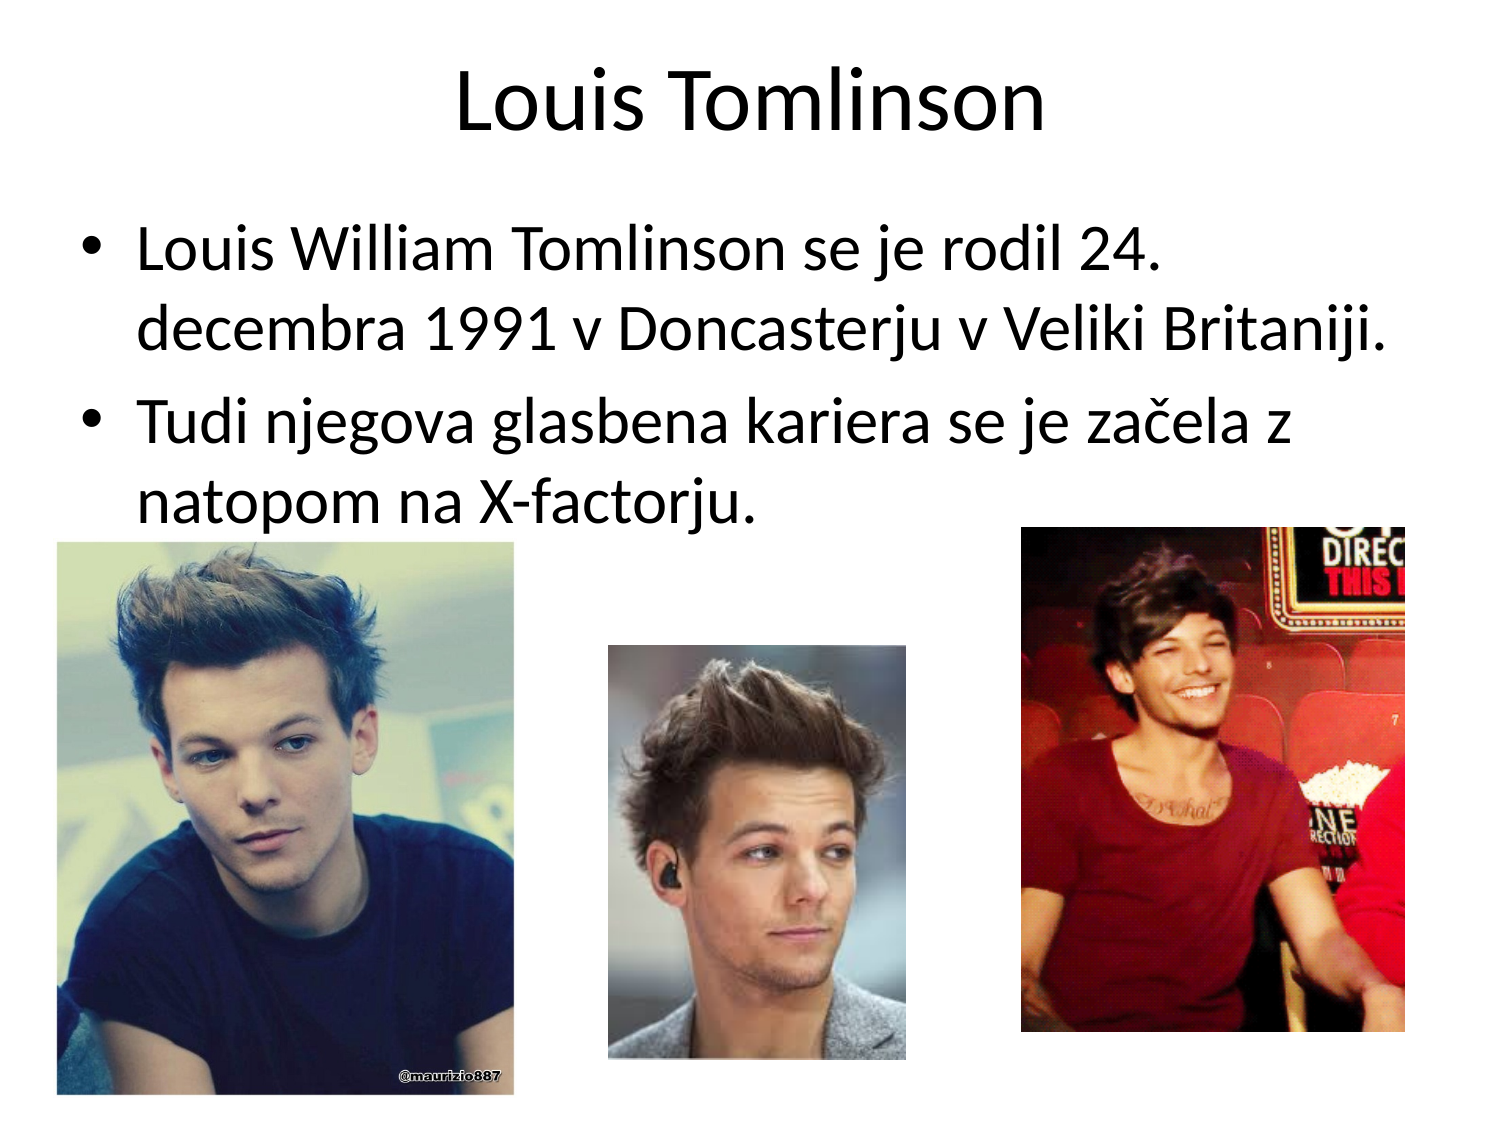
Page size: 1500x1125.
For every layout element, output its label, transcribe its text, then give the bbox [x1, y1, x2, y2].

list Louis William Tomlinson se je rodil 24. decembra 1991 v Doncasterju v Veliki Britaniji. Tudi njegova glasbena kariera se je začela z natopom na X-factorju. [64, 196, 1415, 939]
title Louis Tomlinson [76, 0, 1427, 188]
picture [53, 538, 517, 1098]
picture [608, 645, 906, 1060]
picture [1021, 527, 1405, 1032]
